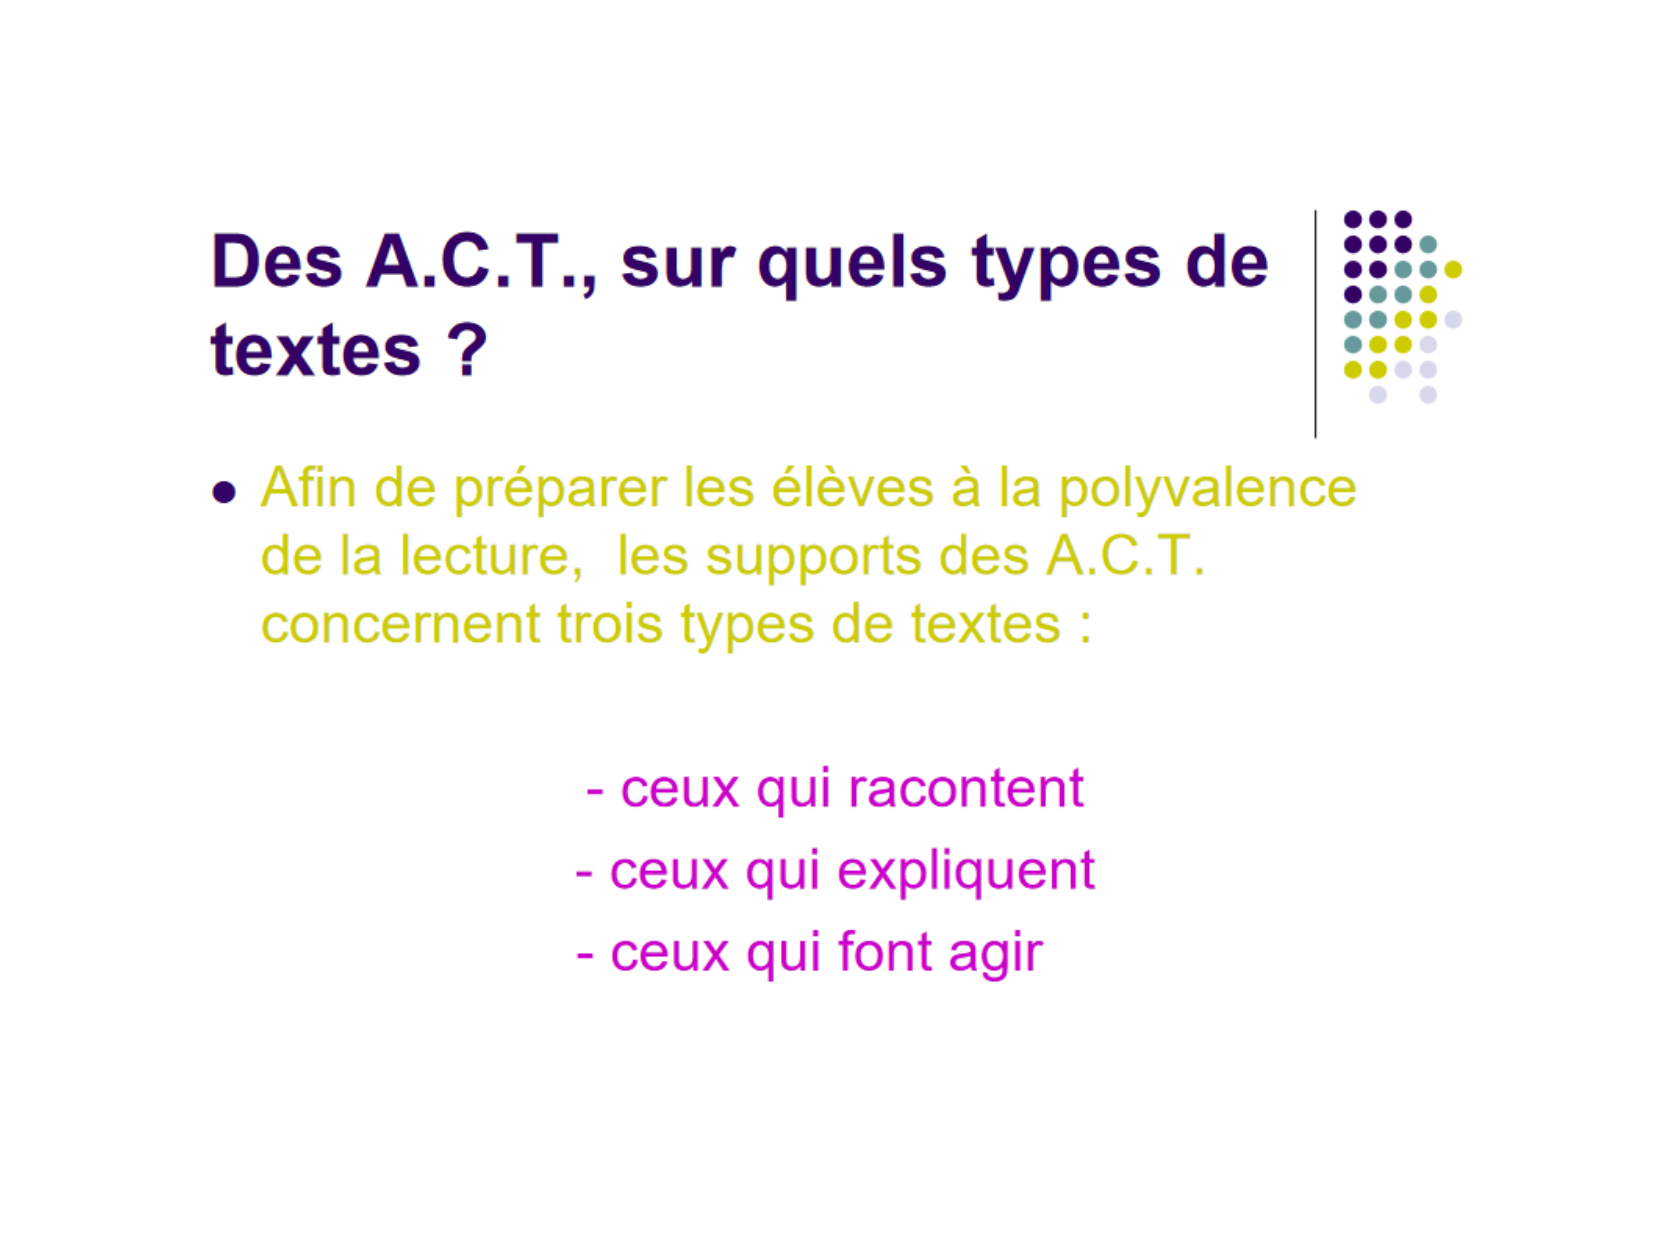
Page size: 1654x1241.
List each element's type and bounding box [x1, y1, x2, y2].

picture [164, 200, 1501, 1047]
